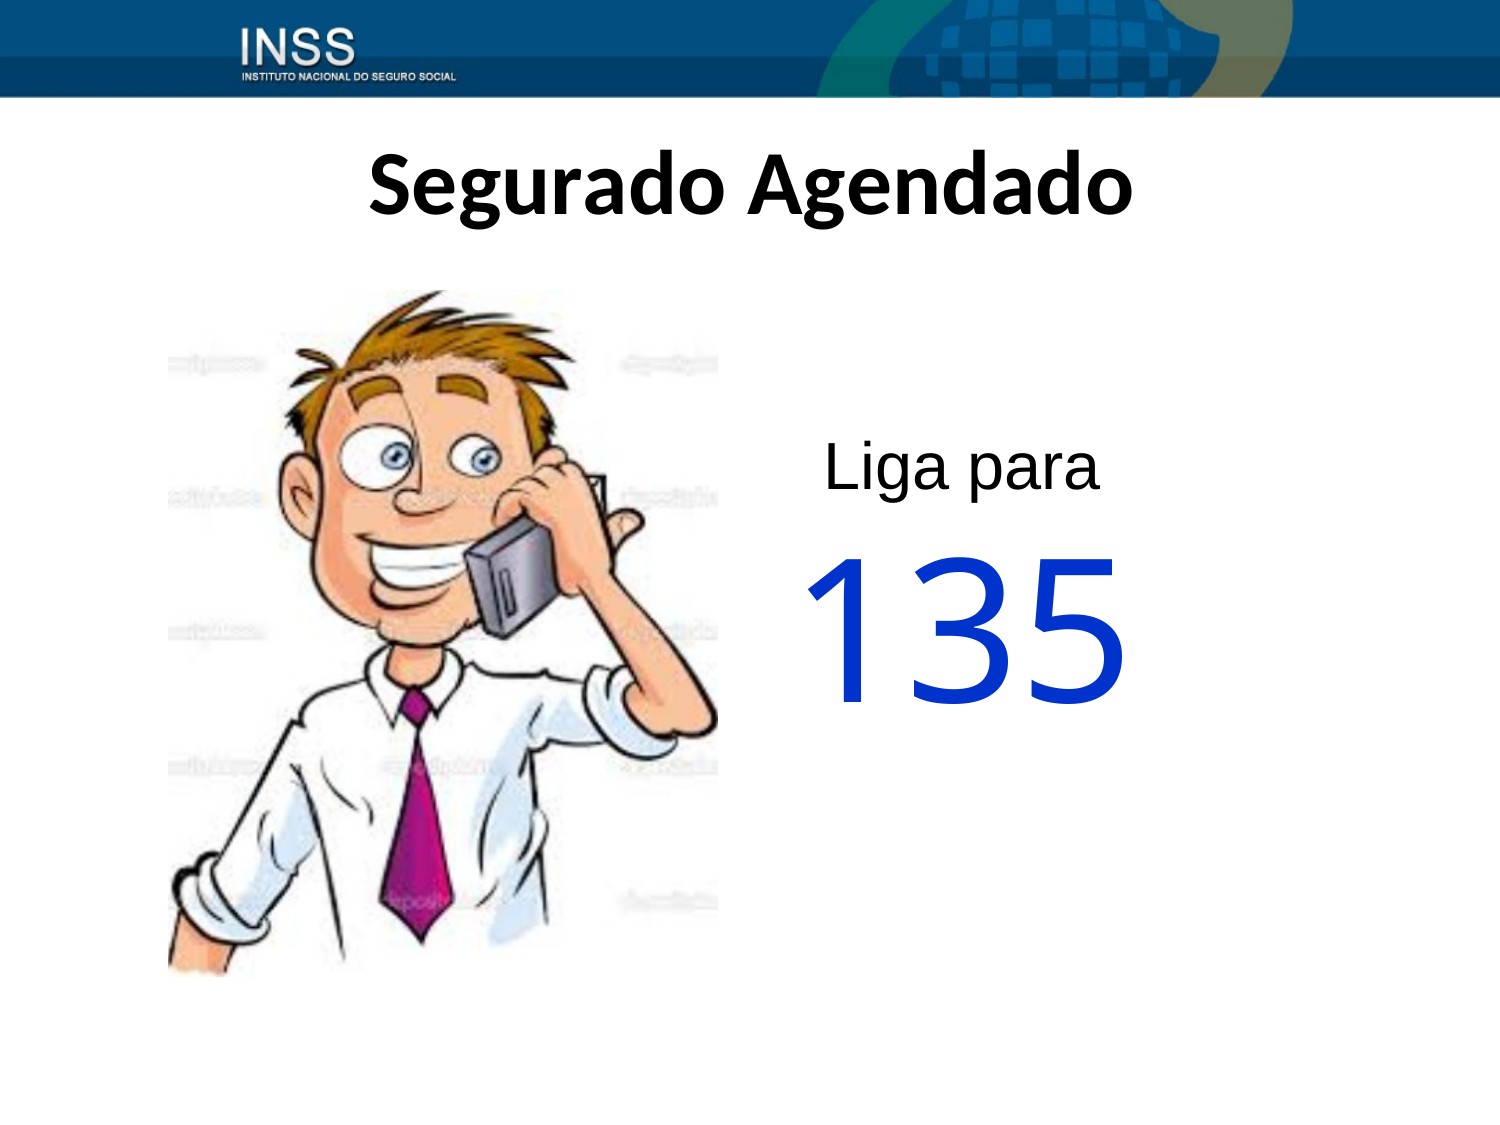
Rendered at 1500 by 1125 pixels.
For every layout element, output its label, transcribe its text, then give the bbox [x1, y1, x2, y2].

picture [168, 290, 718, 977]
picture [823, 0, 1500, 98]
text_box Liga para 135 [743, 414, 1181, 751]
text_box Segurado Agendado [76, 84, 1427, 272]
picture [0, 0, 872, 98]
